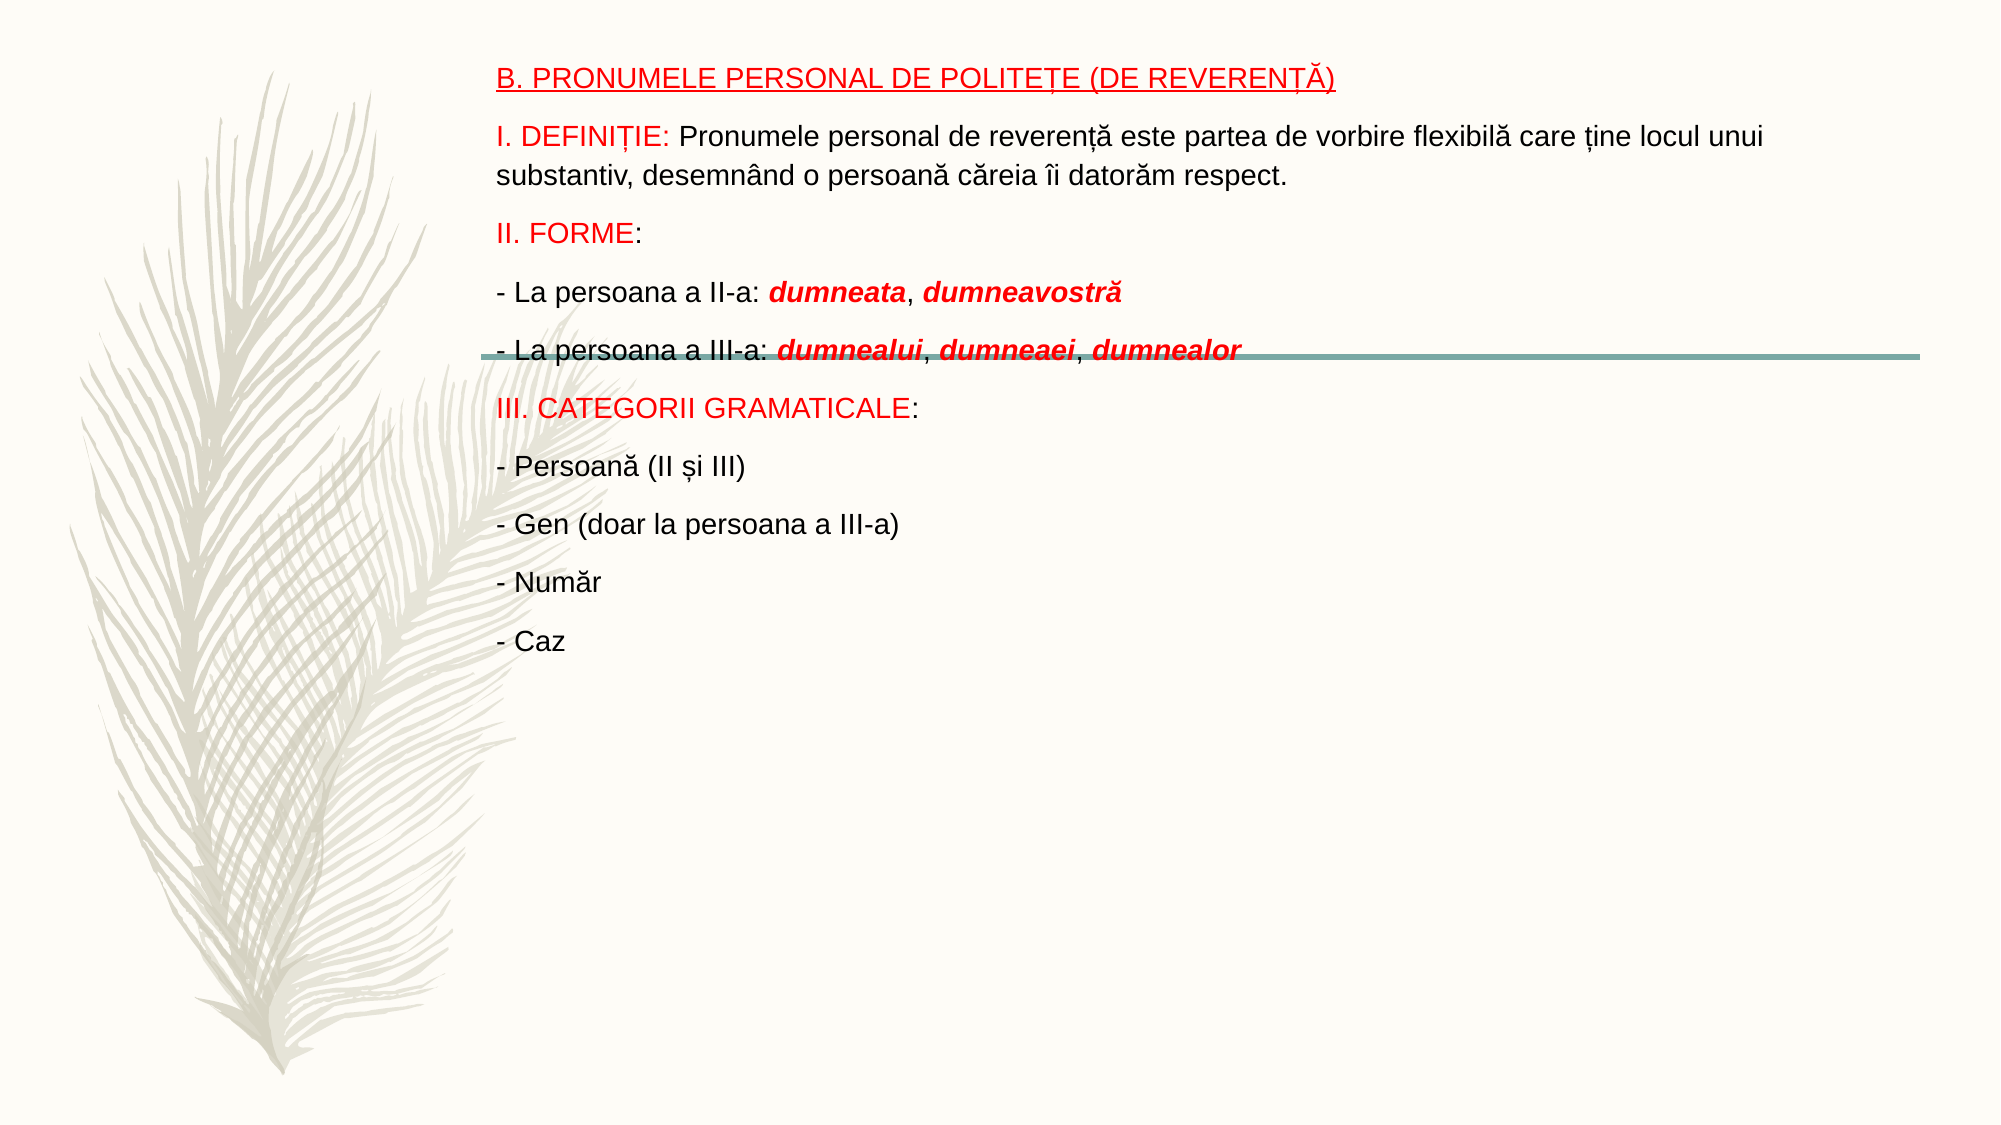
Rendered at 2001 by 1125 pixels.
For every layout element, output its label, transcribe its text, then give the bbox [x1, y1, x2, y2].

list B. PRONUMELE PERSONAL DE POLITEȚE (DE REVERENȚĂ) I. DEFINIȚIE: Pronumele personal de reverență este partea de vorbire flexibilă care ține locul unui substantiv, desemnând o persoană căreia îi datorăm respect. II. FORME: - La persoana a II-a: dumneata, dumneavostră - La persoana a III-a: dumnealui, dumneaei, dumnealor III. CATEGORII GRAMATICALE: - Persoană (II și III) - Gen (doar la persoana a III-a) - Număr - Caz [481, 48, 1920, 999]
